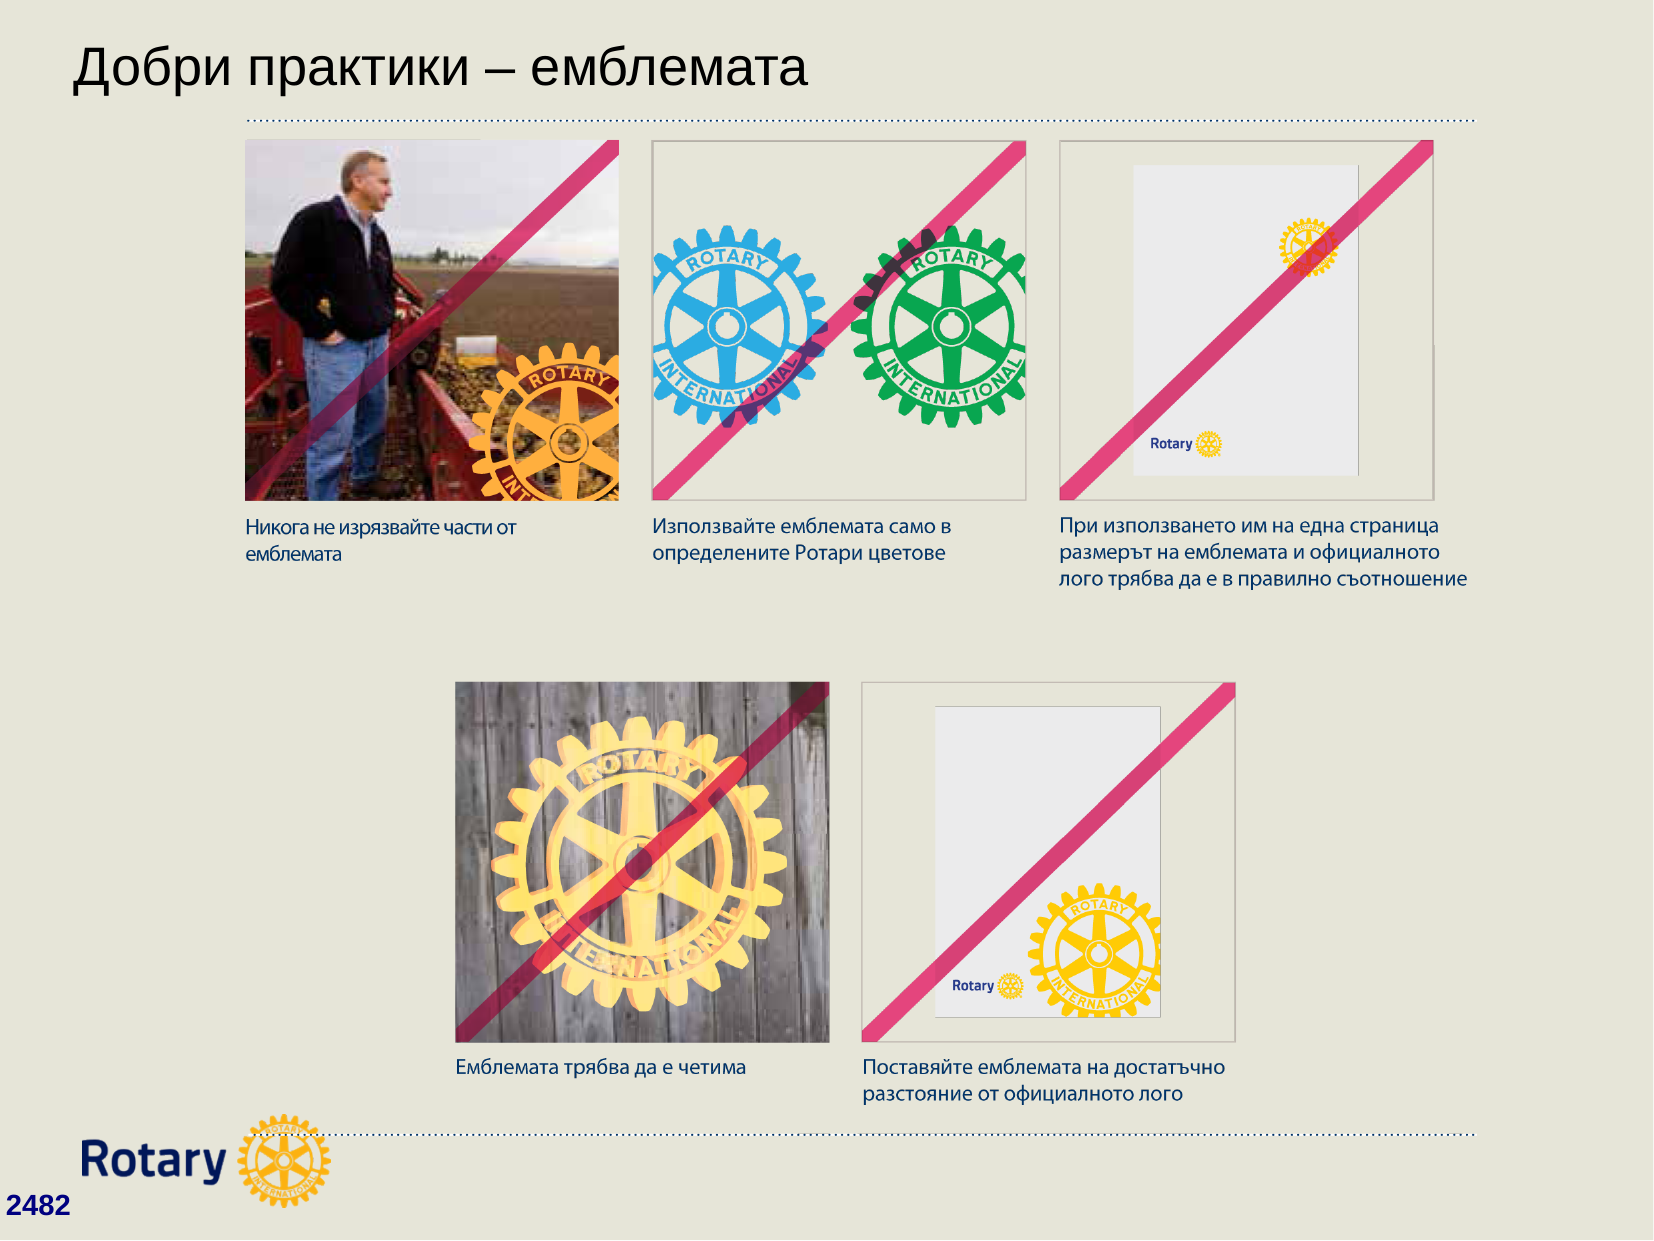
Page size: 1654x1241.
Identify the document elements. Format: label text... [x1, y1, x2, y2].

picture [236, 107, 1477, 1152]
text_box Добри практики – емблемата [59, 29, 1359, 119]
